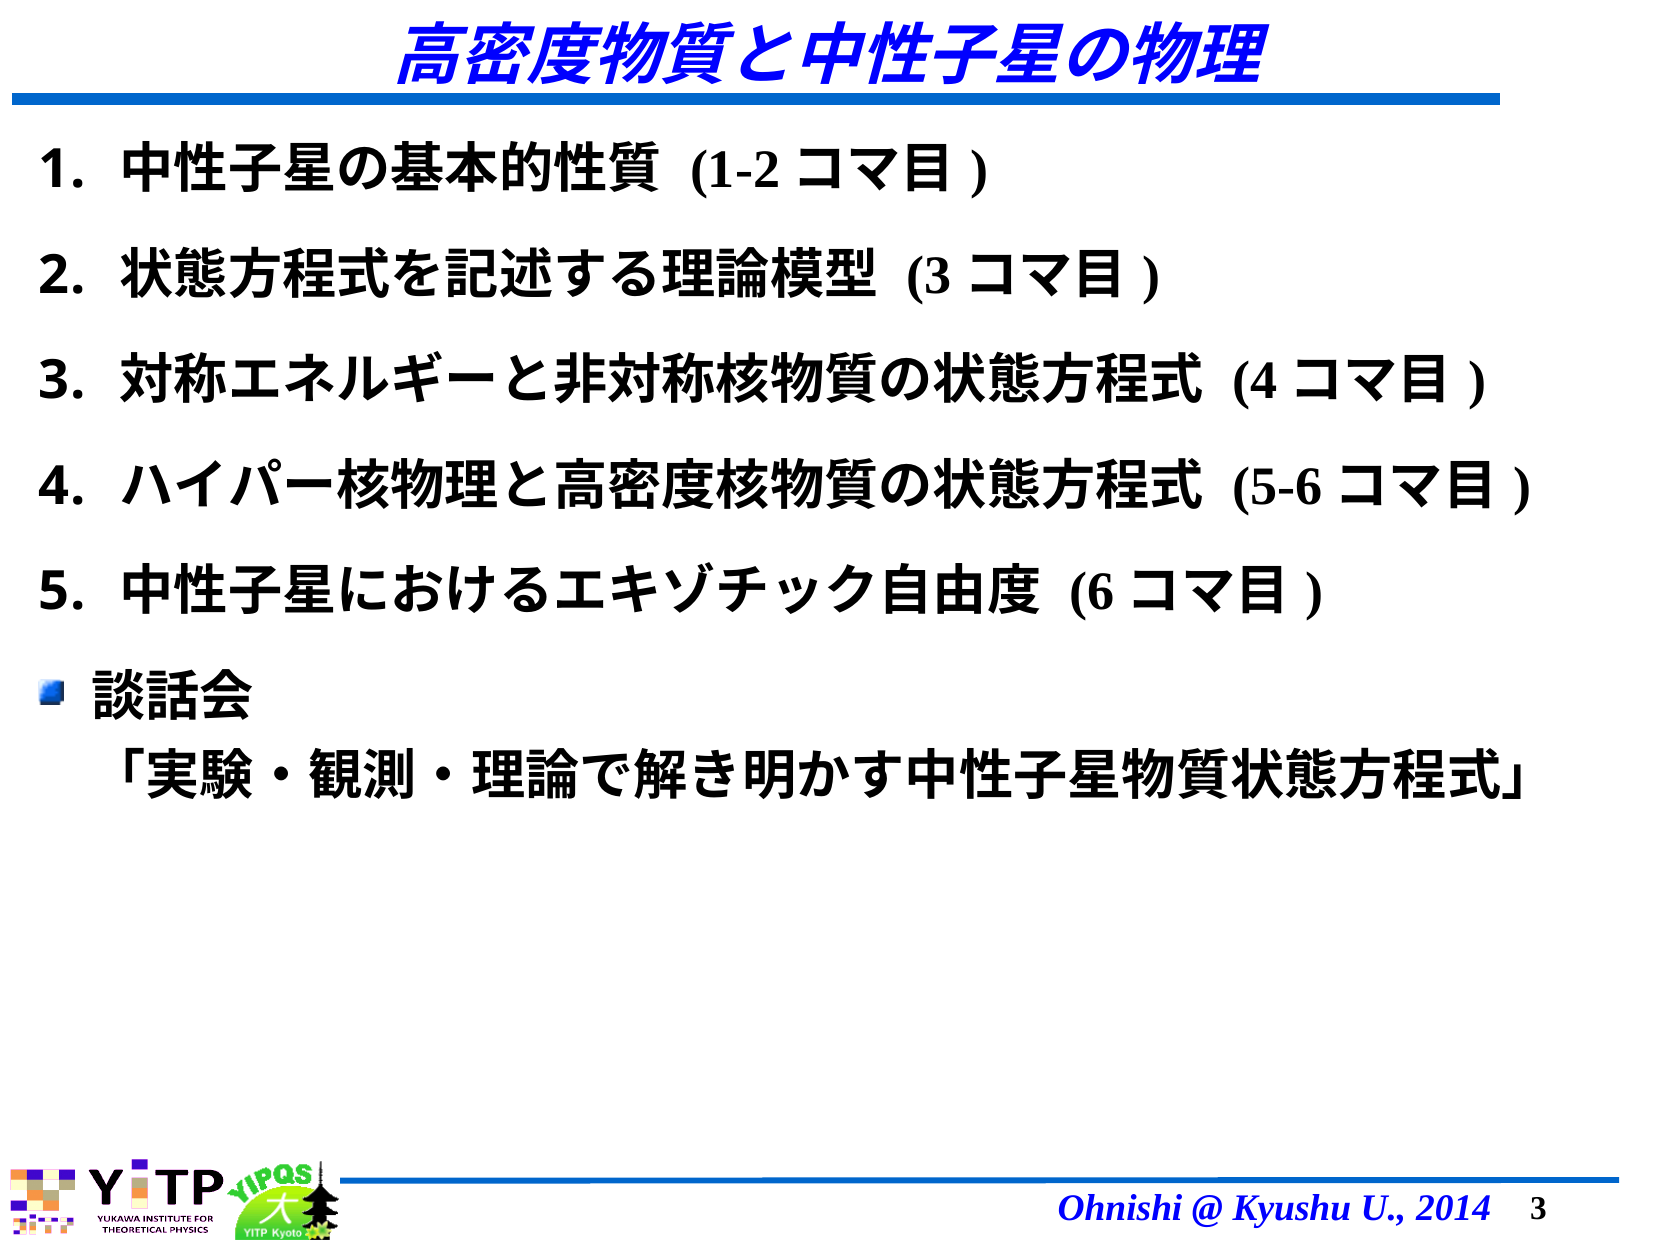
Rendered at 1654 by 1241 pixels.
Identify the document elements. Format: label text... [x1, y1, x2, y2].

title 高密度物質と中性子星の物理 [0, 0, 1654, 99]
picture [0, 1154, 340, 1241]
list 中性子星の基本的性質 (1-2コマ目) 状態方程式を記述する理論模型 (3コマ目) 対称エネルギーと非対称核物質の状態方程式 (4コマ目) ハイパー核物理と高密度核物質の状態方程式 (5-6コマ目) 中性子星におけるエキゾチック自由度 (6コマ目) 談話会 「実験・観測・理論で解き明かす中性子星物質状態方程式」 [20, 124, 1621, 1137]
